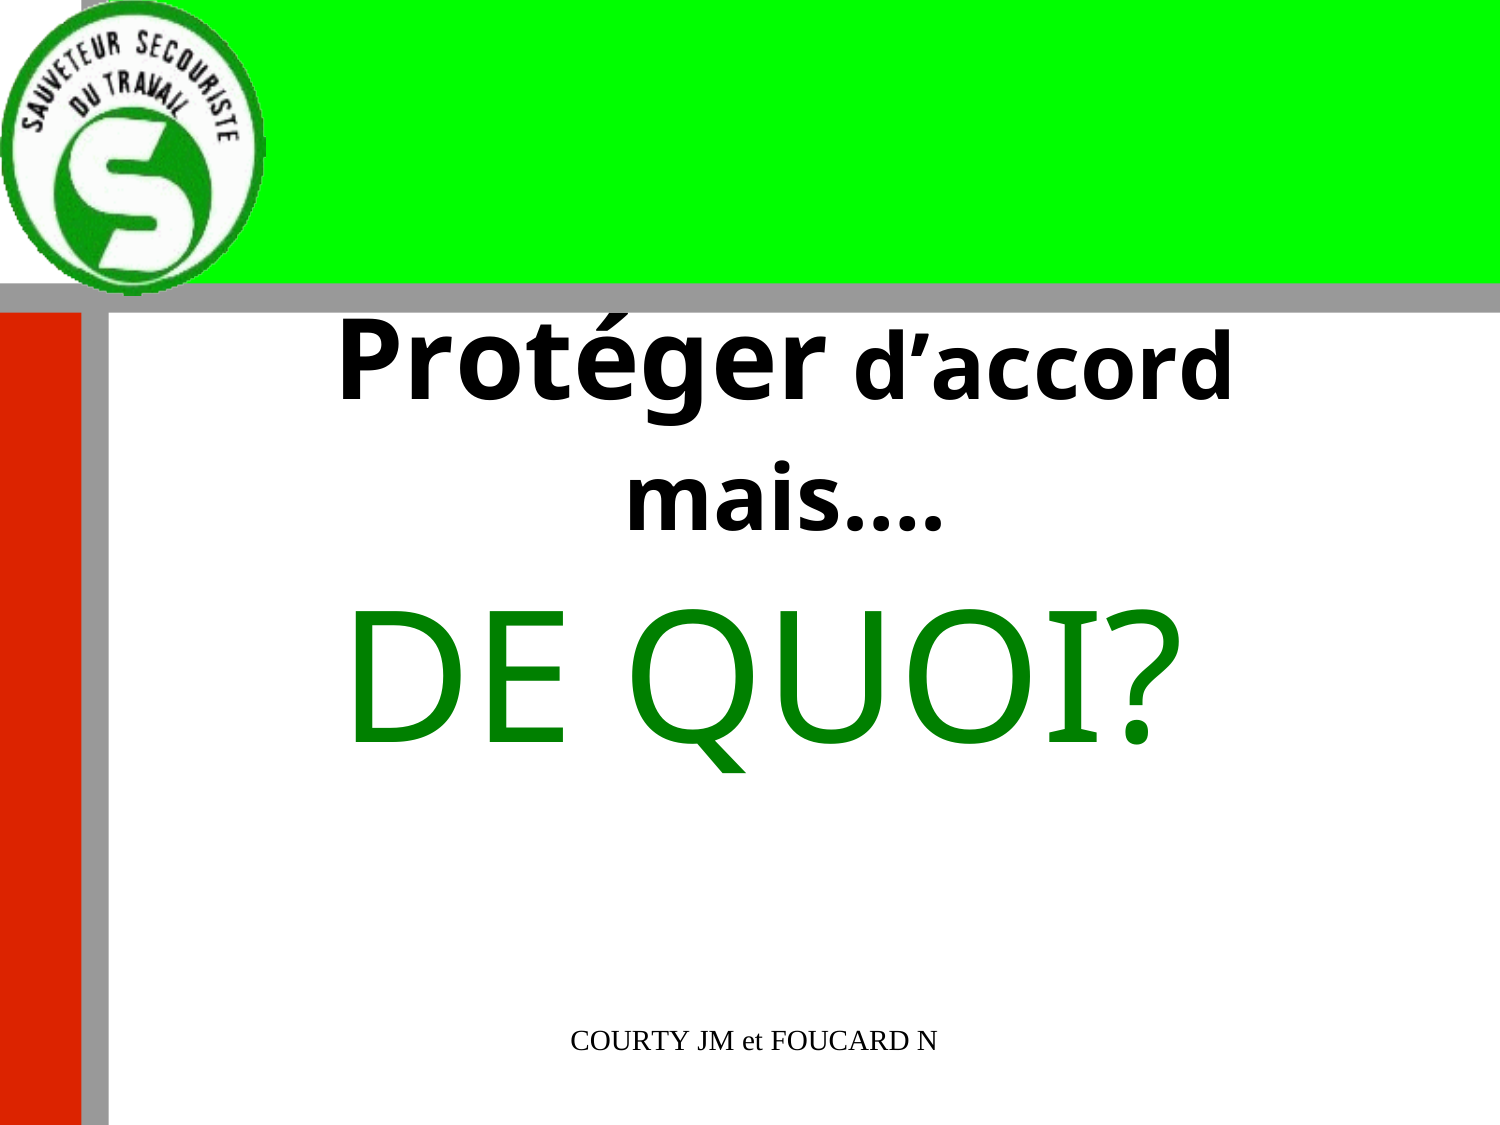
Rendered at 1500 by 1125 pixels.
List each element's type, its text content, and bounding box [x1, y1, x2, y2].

picture [0, 0, 266, 296]
subtitle DE QUOI? [206, 539, 1241, 1066]
title Protéger d’accord mais…. [177, 296, 1394, 541]
